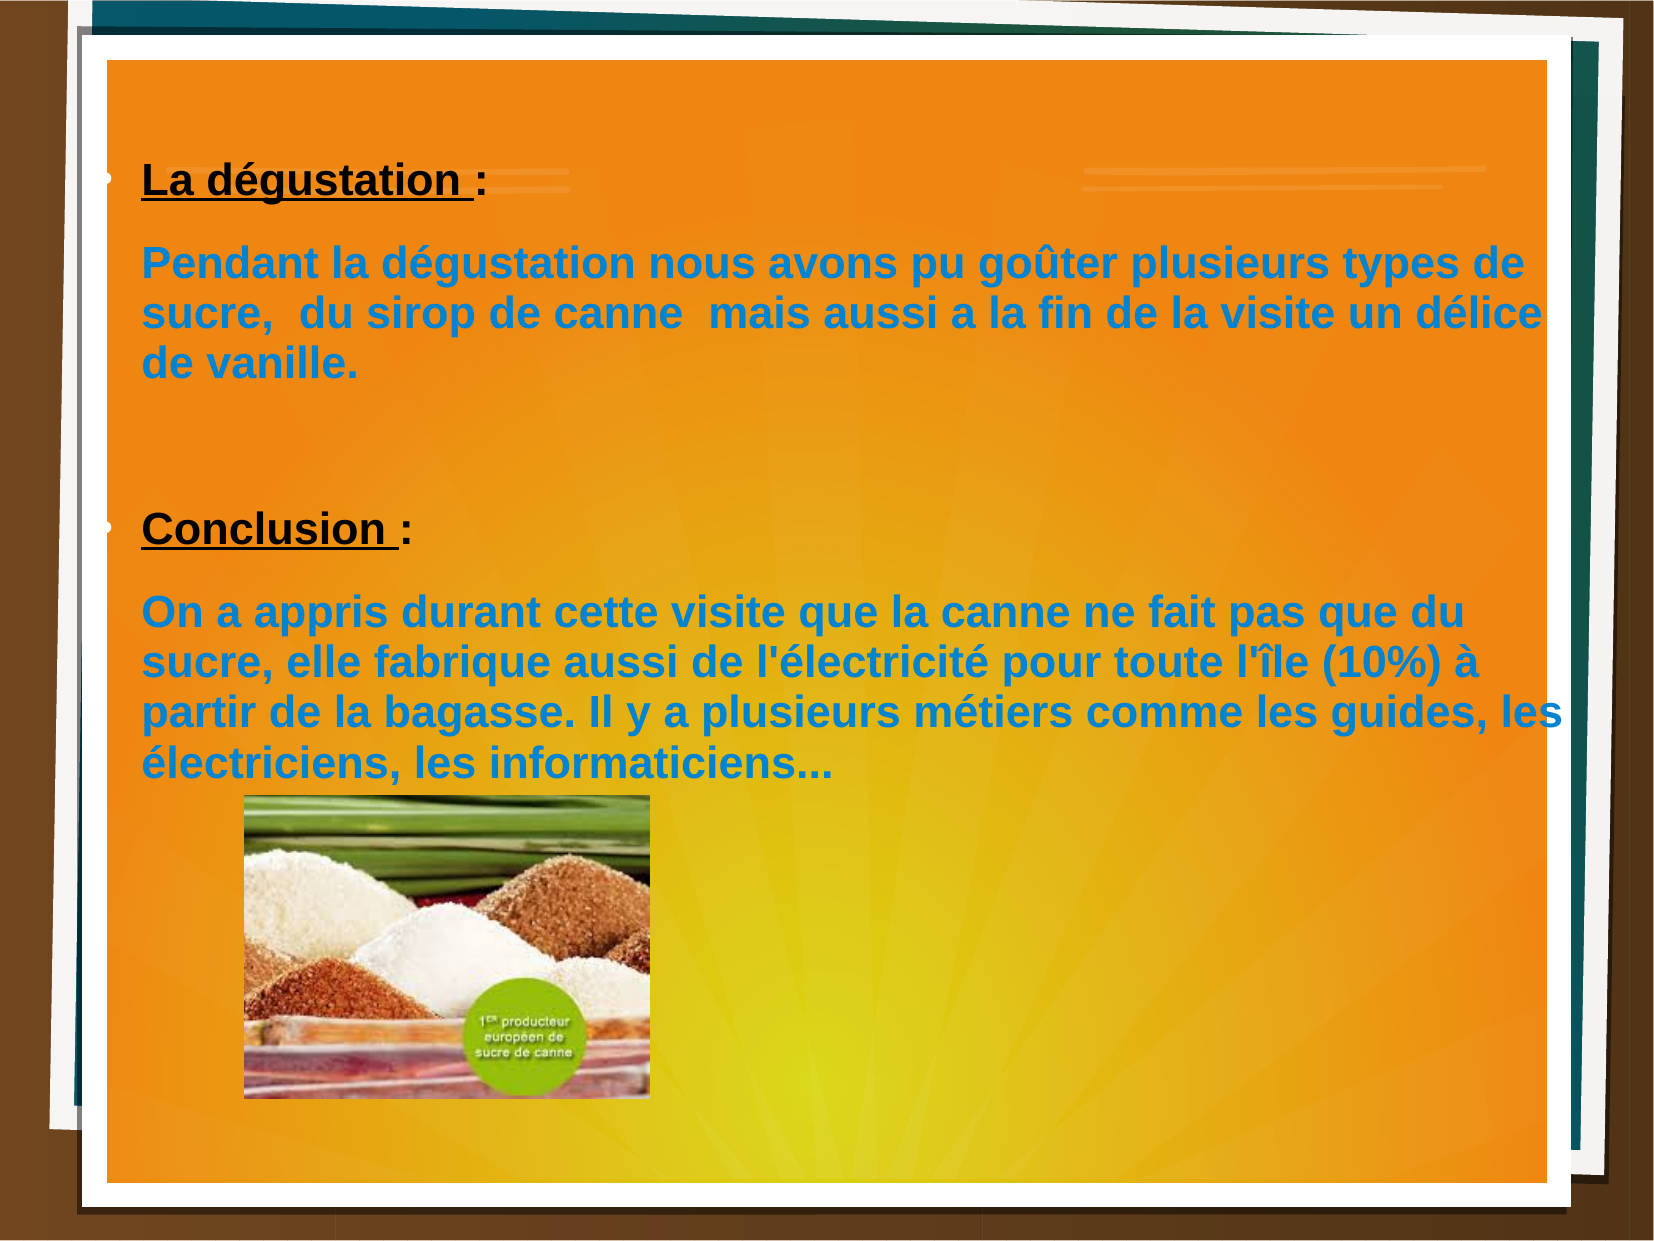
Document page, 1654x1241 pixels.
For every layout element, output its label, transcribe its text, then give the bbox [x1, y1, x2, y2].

picture [244, 795, 650, 1099]
list La dégustation : Pendant la dégustation nous avons pu goûter plusieurs types de sucre, du sirop de canne mais aussi a la fin de la visite un délice de vanille. Conclusion : On a appris durant cette visite que la canne ne fait pas que du sucre, elle fabrique aussi de l'électricité pour toute l'île (10%) à partir de la bagasse. Il y a plusieurs métiers comme les guides, les électriciens, les informaticiens... [82, 72, 1571, 792]
